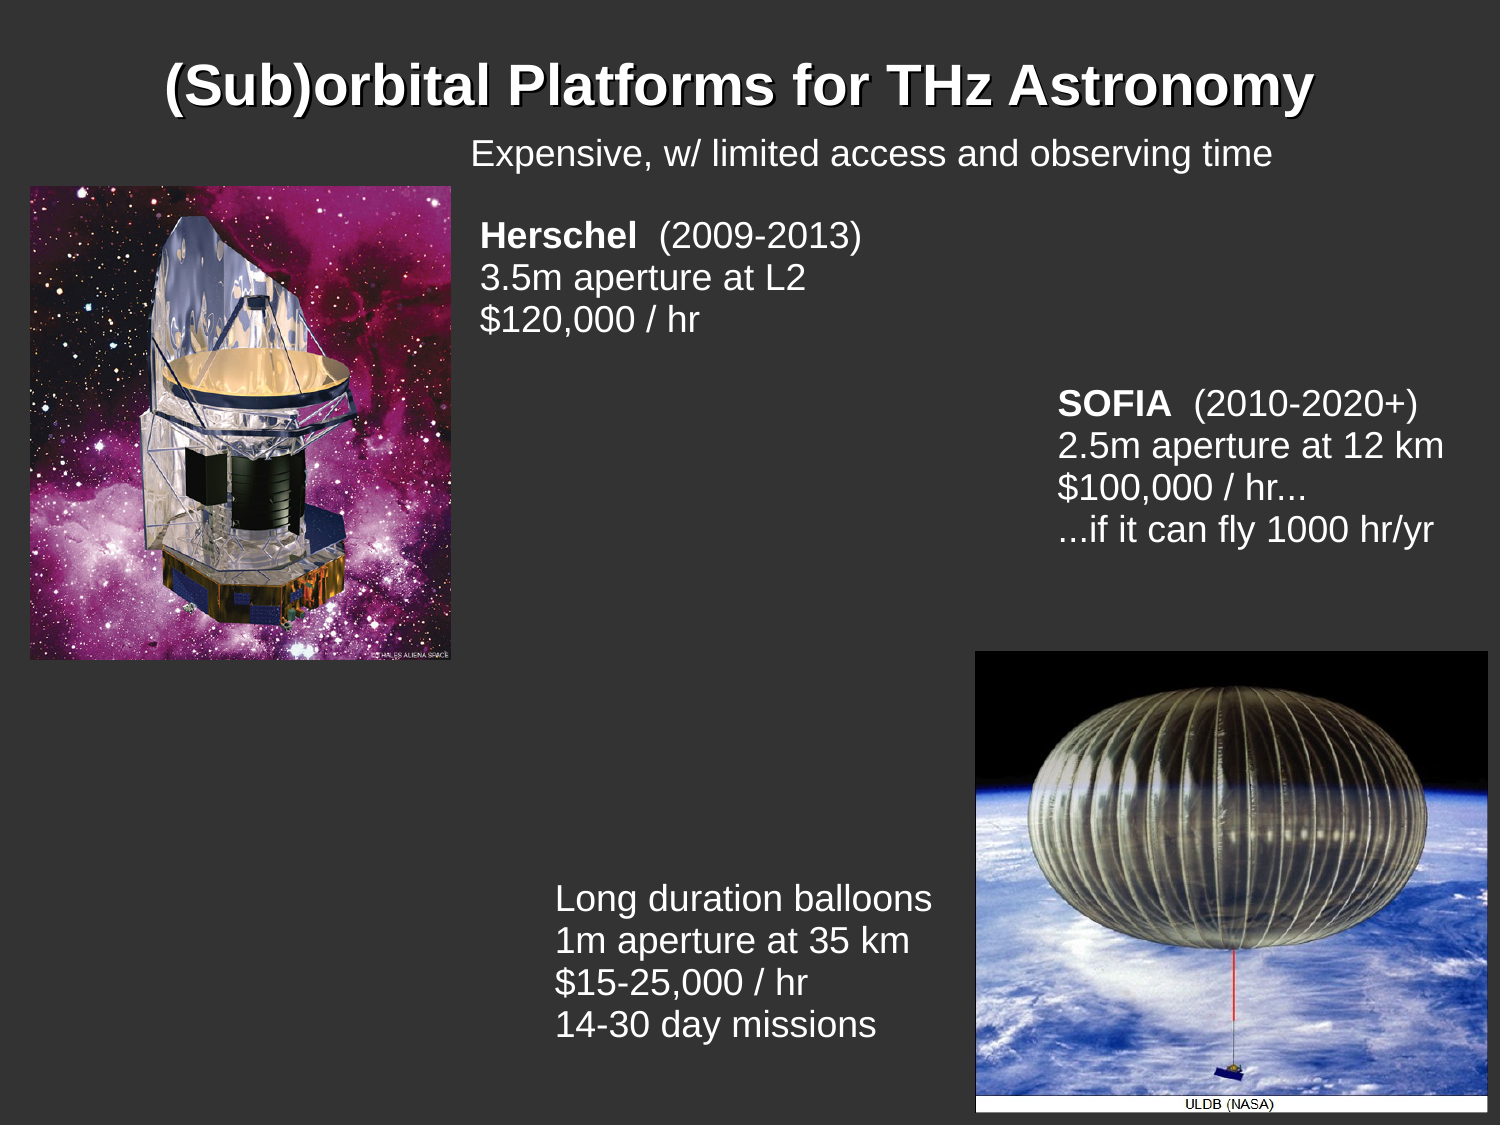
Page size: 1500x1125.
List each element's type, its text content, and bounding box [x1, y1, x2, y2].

text_box Expensive, w/ limited access and observing time [455, 124, 1290, 182]
picture [471, 389, 1488, 1113]
picture [30, 186, 451, 661]
text_box SOFIA (2010-2020+) 2.5m aperture at 12 km $100,000 / hr... ...if it can fly 1000 hr/yr [1042, 375, 1461, 558]
text_box (Sub)orbital Platforms for THz Astronomy [150, 45, 1332, 125]
text_box Long duration balloons 1m aperture at 35 km $15-25,000 / hr 14-30 day missions [540, 870, 978, 1110]
text_box Herschel (2009-2013) 3.5m aperture at L2 $120,000 / hr [465, 207, 879, 390]
